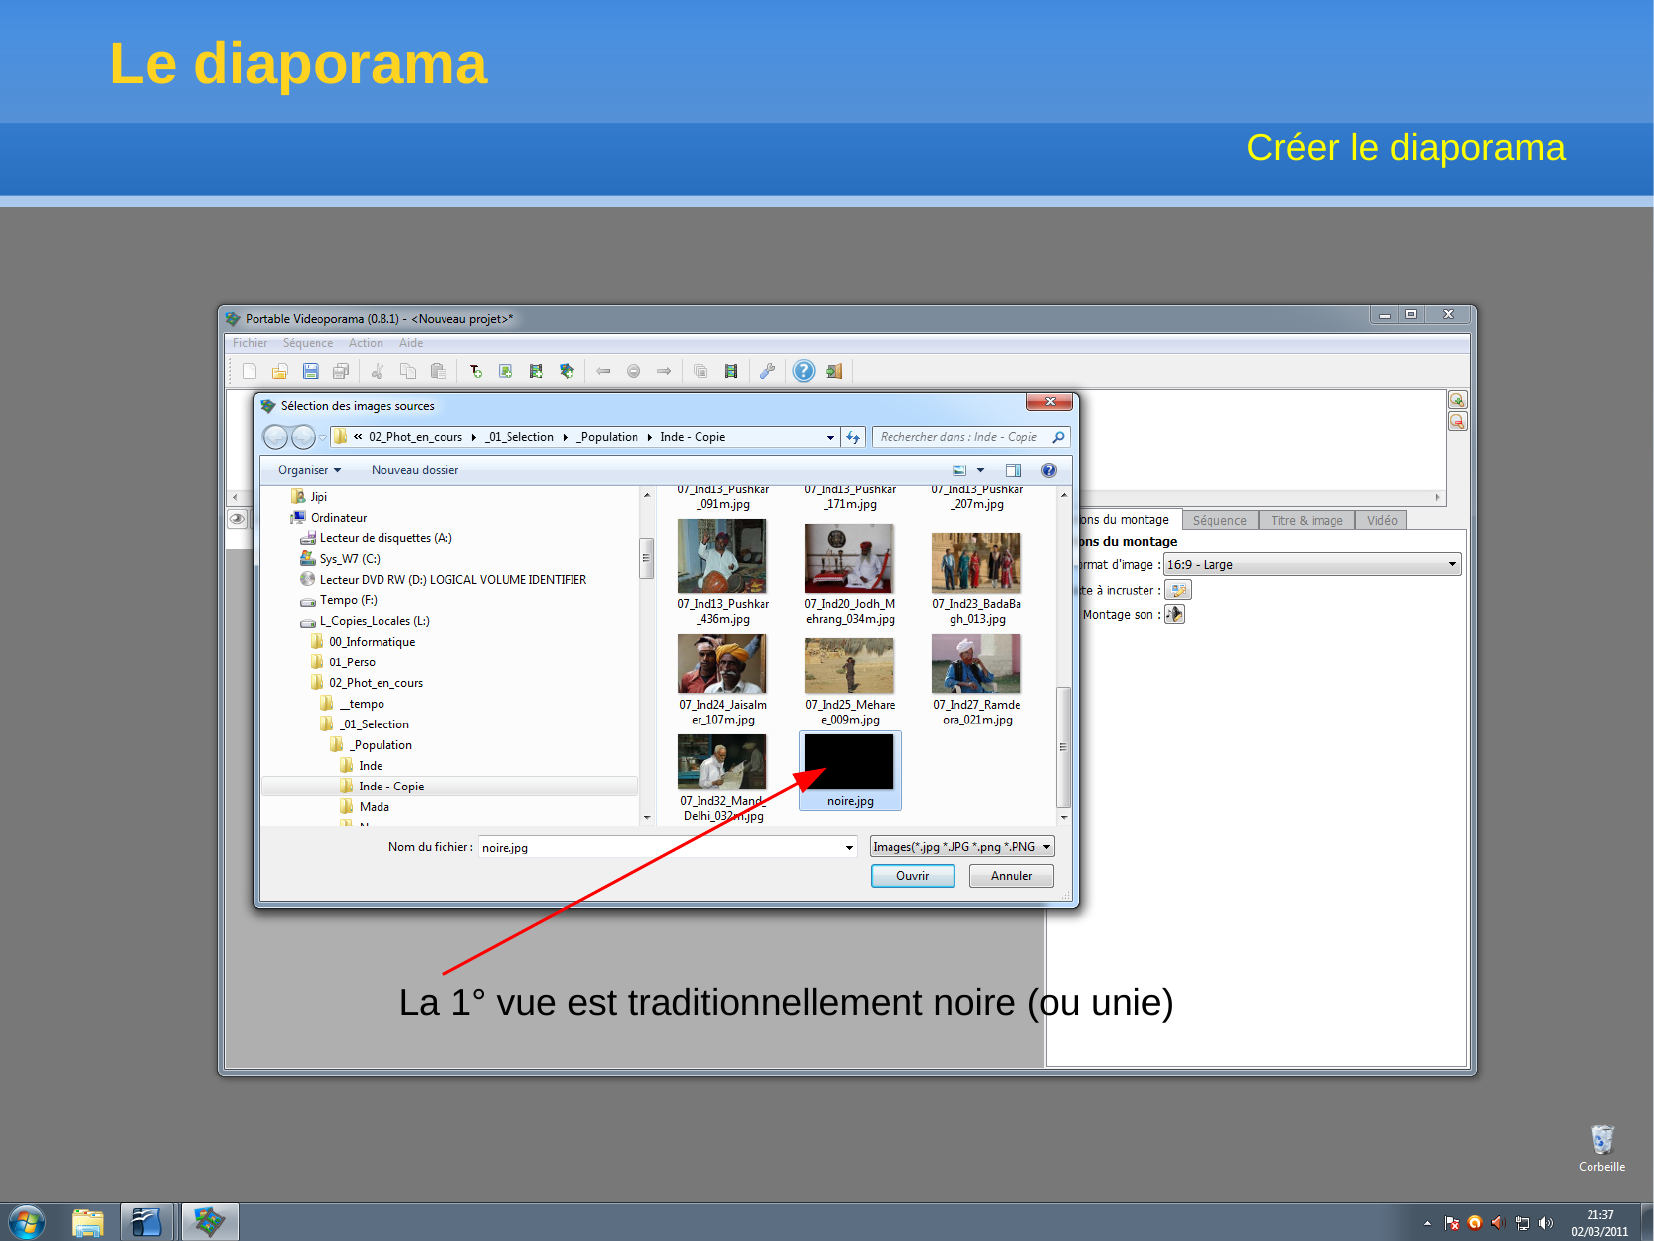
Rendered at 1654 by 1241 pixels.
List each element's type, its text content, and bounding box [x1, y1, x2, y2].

text_box La 1° vue est traditionnellement noire (ou unie) [383, 974, 1190, 1032]
picture [0, 207, 1654, 1241]
text_box Le diaporama [5, 17, 609, 107]
text_box Créer le diaporama [1210, 77, 1654, 176]
picture [0, 0, 1654, 206]
